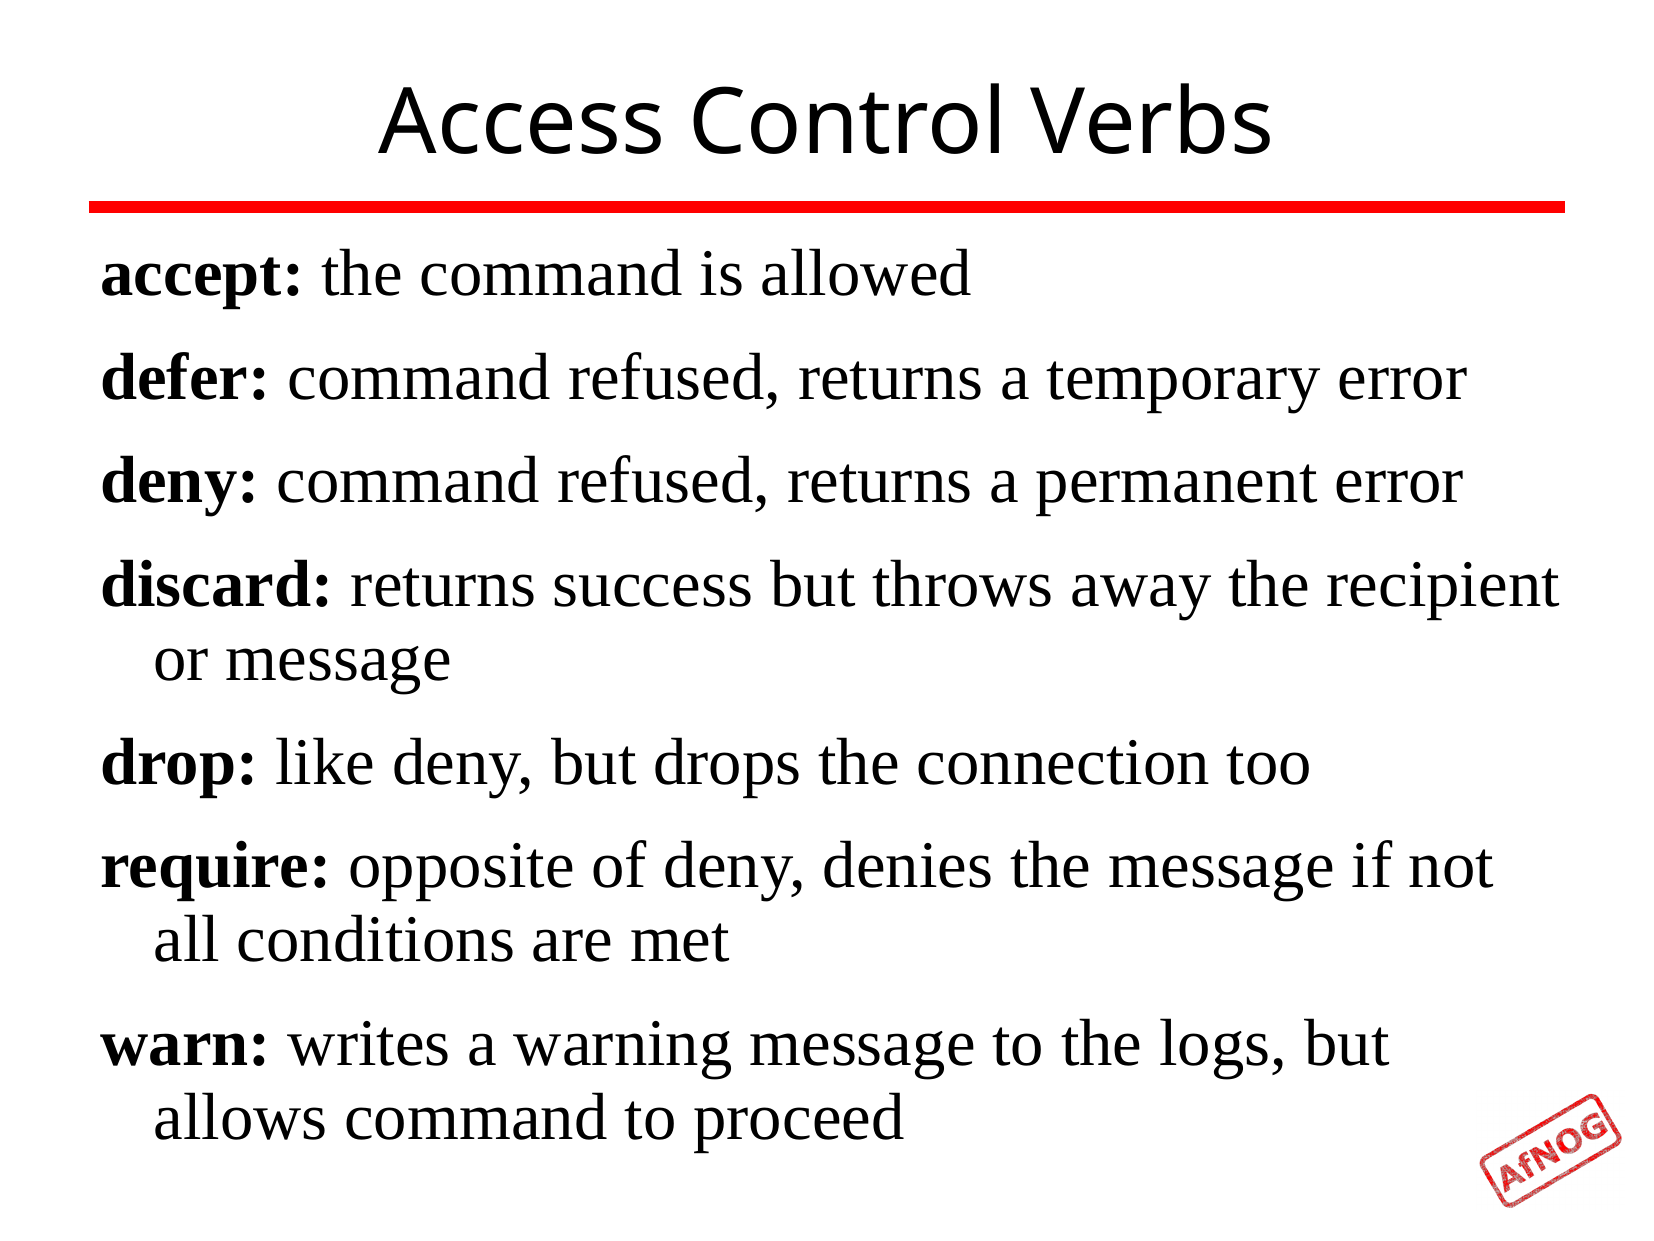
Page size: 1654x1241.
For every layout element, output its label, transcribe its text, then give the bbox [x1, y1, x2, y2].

title Access Control Verbs [88, 29, 1565, 207]
list accept: the command is allowed defer: command refused, returns a temporary error deny: command refused, returns a permanent error discard: returns success but throws away the recipient or message drop: like deny, but drops the connection too require: opposite of deny, denies the message if not all conditions are met warn: writes a warning message to the logs, but allows command to proceed [82, 236, 1571, 1154]
picture [1476, 1090, 1625, 1211]
